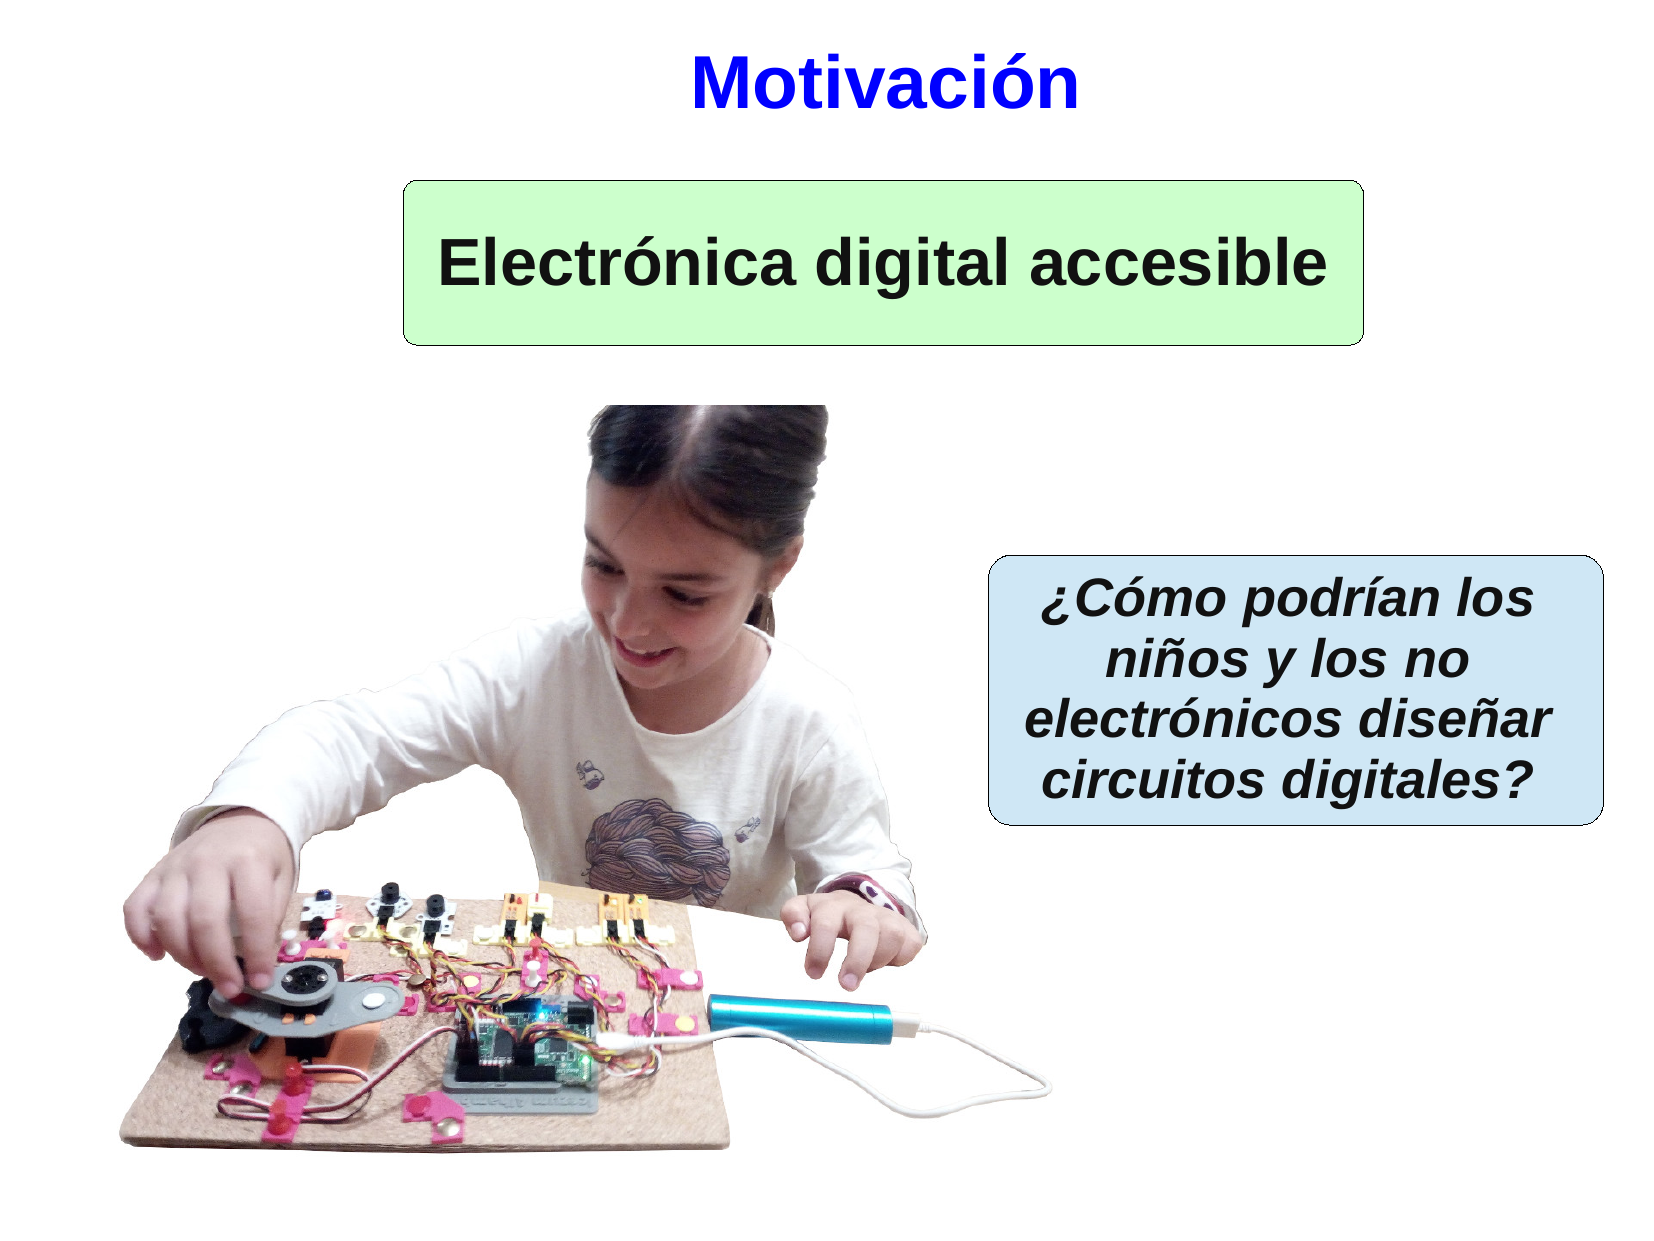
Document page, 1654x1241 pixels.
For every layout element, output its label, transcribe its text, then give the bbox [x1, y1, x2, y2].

picture [75, 405, 1109, 1181]
text_box ¿Cómo podrían los niños y los no electrónicos diseñar circuitos digitales? [973, 567, 1604, 811]
text_box [403, 180, 1364, 210]
text_box [991, 555, 1601, 567]
text_box Electrónica digital accesible [298, 210, 1469, 316]
text_box [403, 316, 1364, 346]
text_box [990, 811, 1602, 826]
text_box Motivación [138, 30, 1634, 136]
